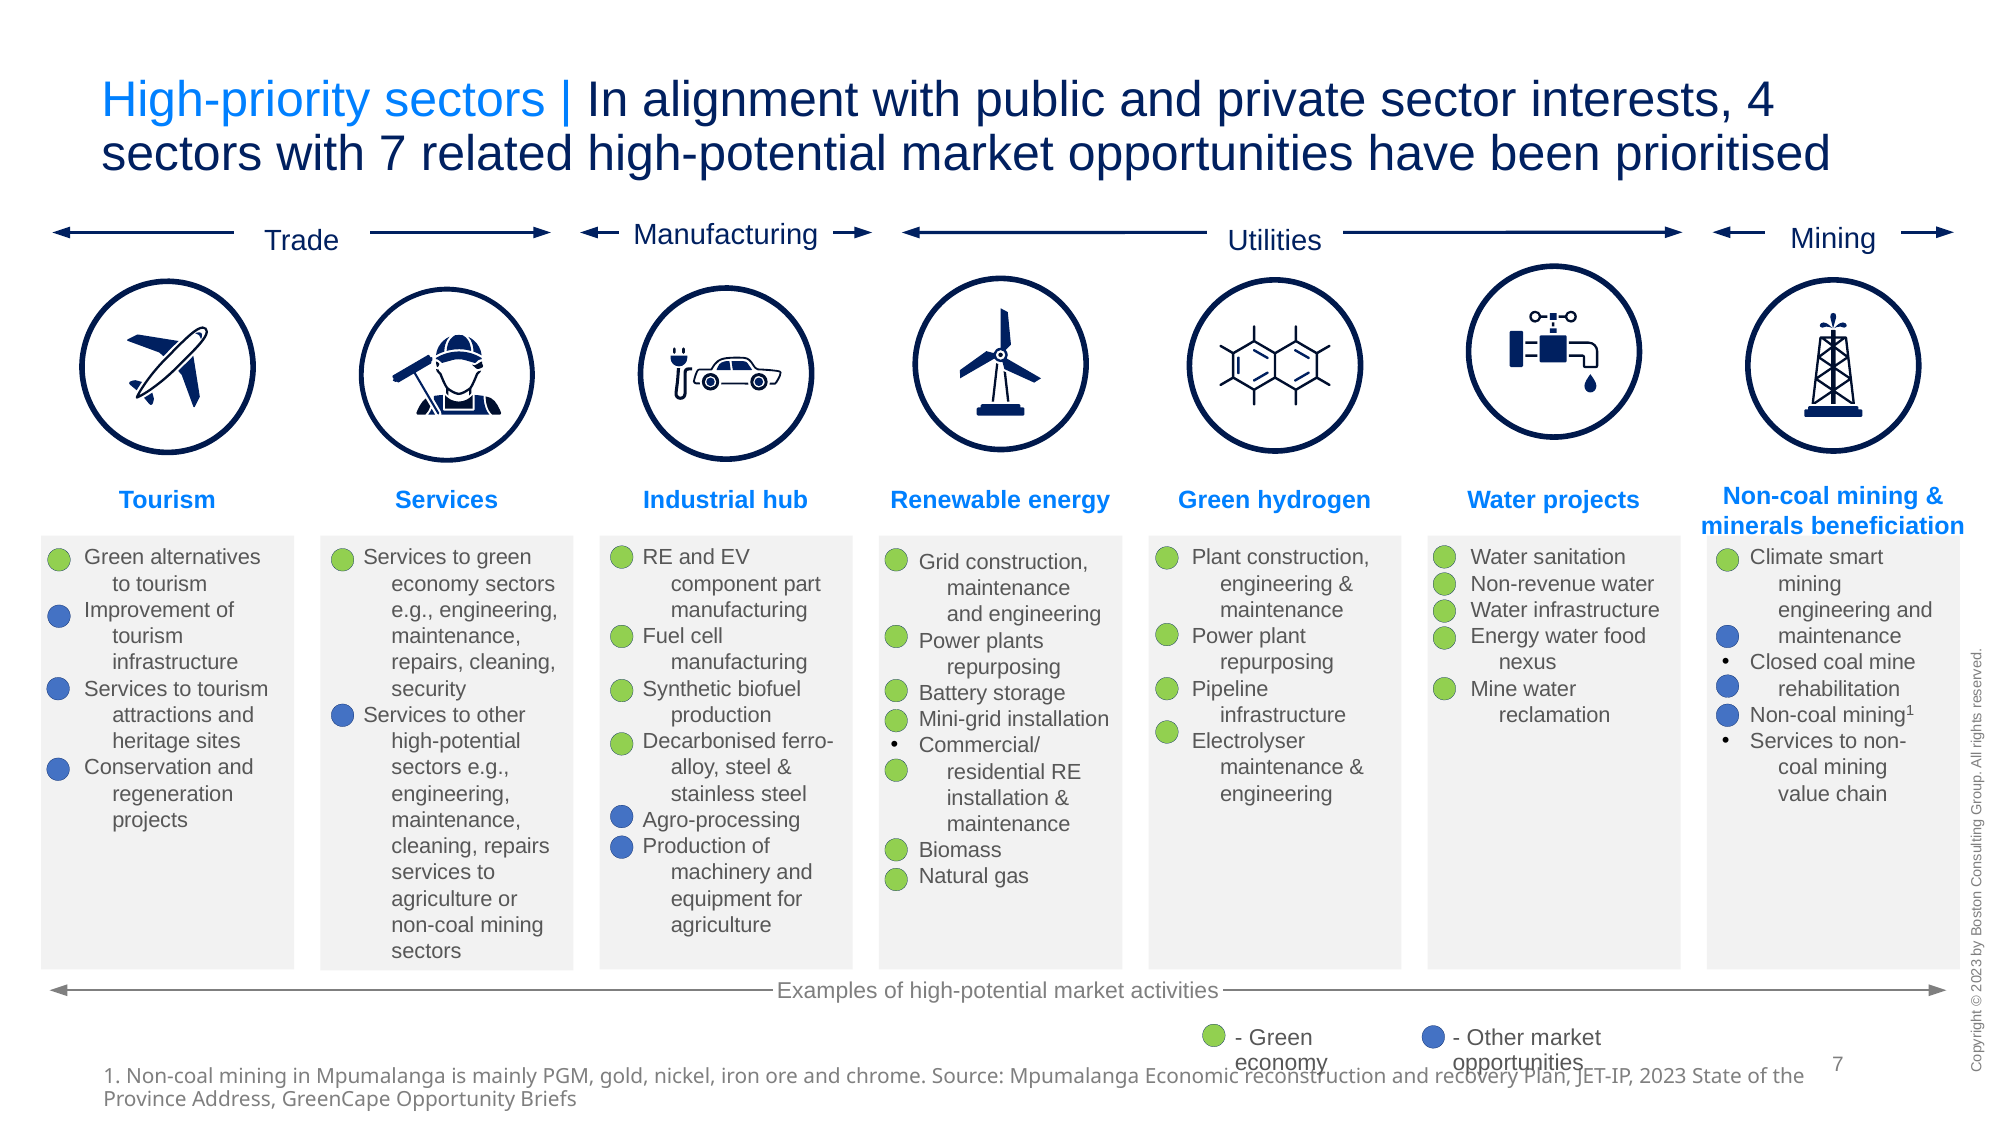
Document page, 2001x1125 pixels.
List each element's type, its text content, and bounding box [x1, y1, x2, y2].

text_box Green hydrogen [1097, 474, 1376, 524]
title High-priority sectors | In alignment with public and private sector interests, 4 sectors with 7 related high-potential market opportunities have been prioritised [101, 72, 1895, 183]
text_box Climate smart mining engineering and maintenance Closed coal mine rehabilitation Non-coal mining1 Services to non-coal mining value chain [1706, 535, 1960, 970]
text_box [1716, 703, 1739, 727]
text_box [884, 709, 908, 732]
text_box RE and EV component part manufacturing Fuel cell manufacturing Synthetic biofuel production Decarbonised ferro-alloy, steel & stainless steel Agro-processing Production of machinery and equipment for agriculture [599, 535, 853, 970]
text_box [46, 677, 70, 700]
text_box Industrial hub [551, 474, 904, 524]
text_box [1155, 677, 1179, 700]
text_box [1155, 623, 1179, 646]
text_box [884, 868, 908, 891]
text_box [1716, 625, 1739, 648]
text_box [1155, 546, 1179, 570]
text_box Plant construction, engineering & maintenance Power plant repurposing Pipeline infrastructure Electrolyser maintenance & engineering [1148, 535, 1402, 970]
text_box [1433, 545, 1456, 569]
text_box [1716, 548, 1739, 572]
text_box [1433, 572, 1456, 596]
text_box - Green economy [1234, 1025, 1402, 1051]
text_box [640, 288, 812, 460]
text_box [1155, 720, 1179, 744]
text_box Renewable energy [904, 474, 1097, 524]
text_box [610, 835, 634, 859]
text_box [331, 548, 354, 572]
text_box Water projects [1376, 474, 1732, 524]
text_box Mining [1765, 213, 1901, 246]
text_box [610, 625, 634, 648]
text_box Trade [234, 216, 370, 249]
text_box [1422, 1025, 1445, 1049]
text_box [47, 604, 71, 628]
text_box [46, 757, 70, 781]
text_box [1433, 599, 1456, 623]
text_box [884, 838, 908, 862]
text_box [610, 679, 634, 702]
text_box [884, 625, 908, 648]
text_box Green alternatives to tourism Improvement of tourism infrastructure Services to tourism attractions and heritage sites Conservation and regeneration projects [41, 535, 295, 970]
text_box Manufacturing [619, 208, 833, 257]
text_box [884, 679, 908, 702]
text_box [610, 732, 634, 756]
text_box [47, 548, 71, 572]
text_box [1433, 626, 1456, 650]
text_box Non-coal mining & minerals beneficiation [1732, 474, 2000, 524]
text_box [610, 545, 634, 569]
text_box [1433, 677, 1456, 700]
text_box [361, 289, 533, 461]
text_box Utilities [1207, 216, 1343, 249]
text_box [1747, 279, 1919, 452]
text_box [915, 278, 1087, 450]
text_box [610, 805, 634, 828]
text_box [81, 281, 254, 453]
text_box Tourism [63, 474, 272, 524]
text_box [884, 548, 908, 572]
text_box Services to green economy sectors e.g., engineering, maintenance, repairs, cleaning, security Services to other high-potential sectors e.g., engineering, maintenance, cleaning, repairs services to agriculture or non-coal mining sectors [320, 535, 574, 970]
text_box [1189, 279, 1361, 452]
text_box Water sanitation Non-revenue water Water infrastructure Energy water food nexus Mine water reclamation [1427, 535, 1681, 970]
text_box Grid construction, maintenance and engineering Power plants repurposing Battery storage Mini-grid installation Commercial/residential RE installation & maintenance Biomass Natural gas [878, 535, 1123, 970]
text_box - Other market opportunities [1452, 1025, 1723, 1052]
text_box [884, 758, 908, 782]
text_box Examples of high-potential market activities [773, 978, 1223, 1003]
text_box 1. Non-coal mining in Mpumalanga is mainly PGM, gold, nickel, iron ore and chrome. Source: Mpumalanga Economic reconstruction and recovery Plan, JET-IP, 2023 State of the Province Address, GreenCape Opportunity Briefs [103, 1066, 1857, 1111]
text_box [1202, 1024, 1226, 1047]
text_box [1468, 266, 1640, 438]
text_box [331, 703, 354, 727]
text_box [1716, 674, 1739, 698]
text_box Services [343, 474, 551, 524]
